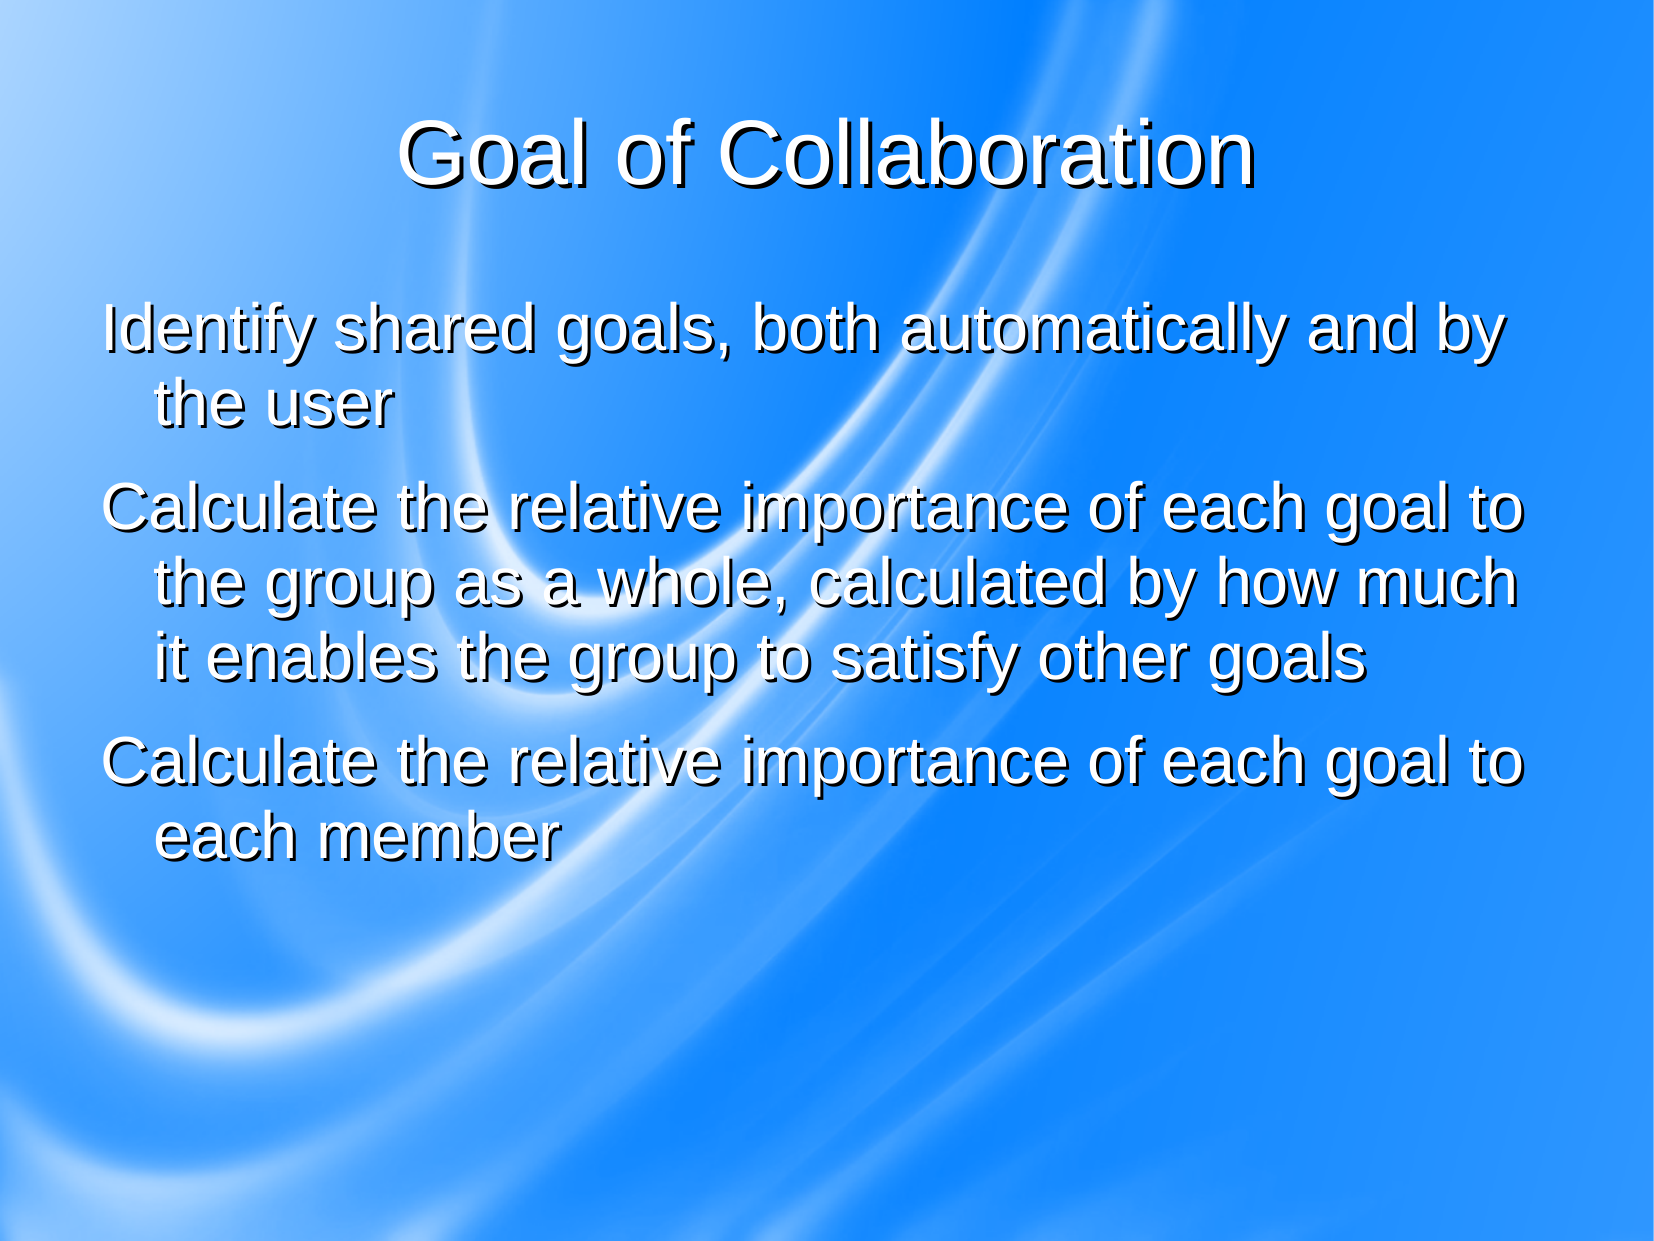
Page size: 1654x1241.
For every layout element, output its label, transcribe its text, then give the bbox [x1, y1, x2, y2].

list Identify shared goals, both automatically and by the user Calculate the relative importance of each goal to the group as a whole, calculated by how much it enables the group to satisfy other goals Calculate the relative importance of each goal to each member [82, 290, 1571, 1094]
title Goal of Collaboration [82, 56, 1571, 250]
picture [0, 0, 1654, 1241]
